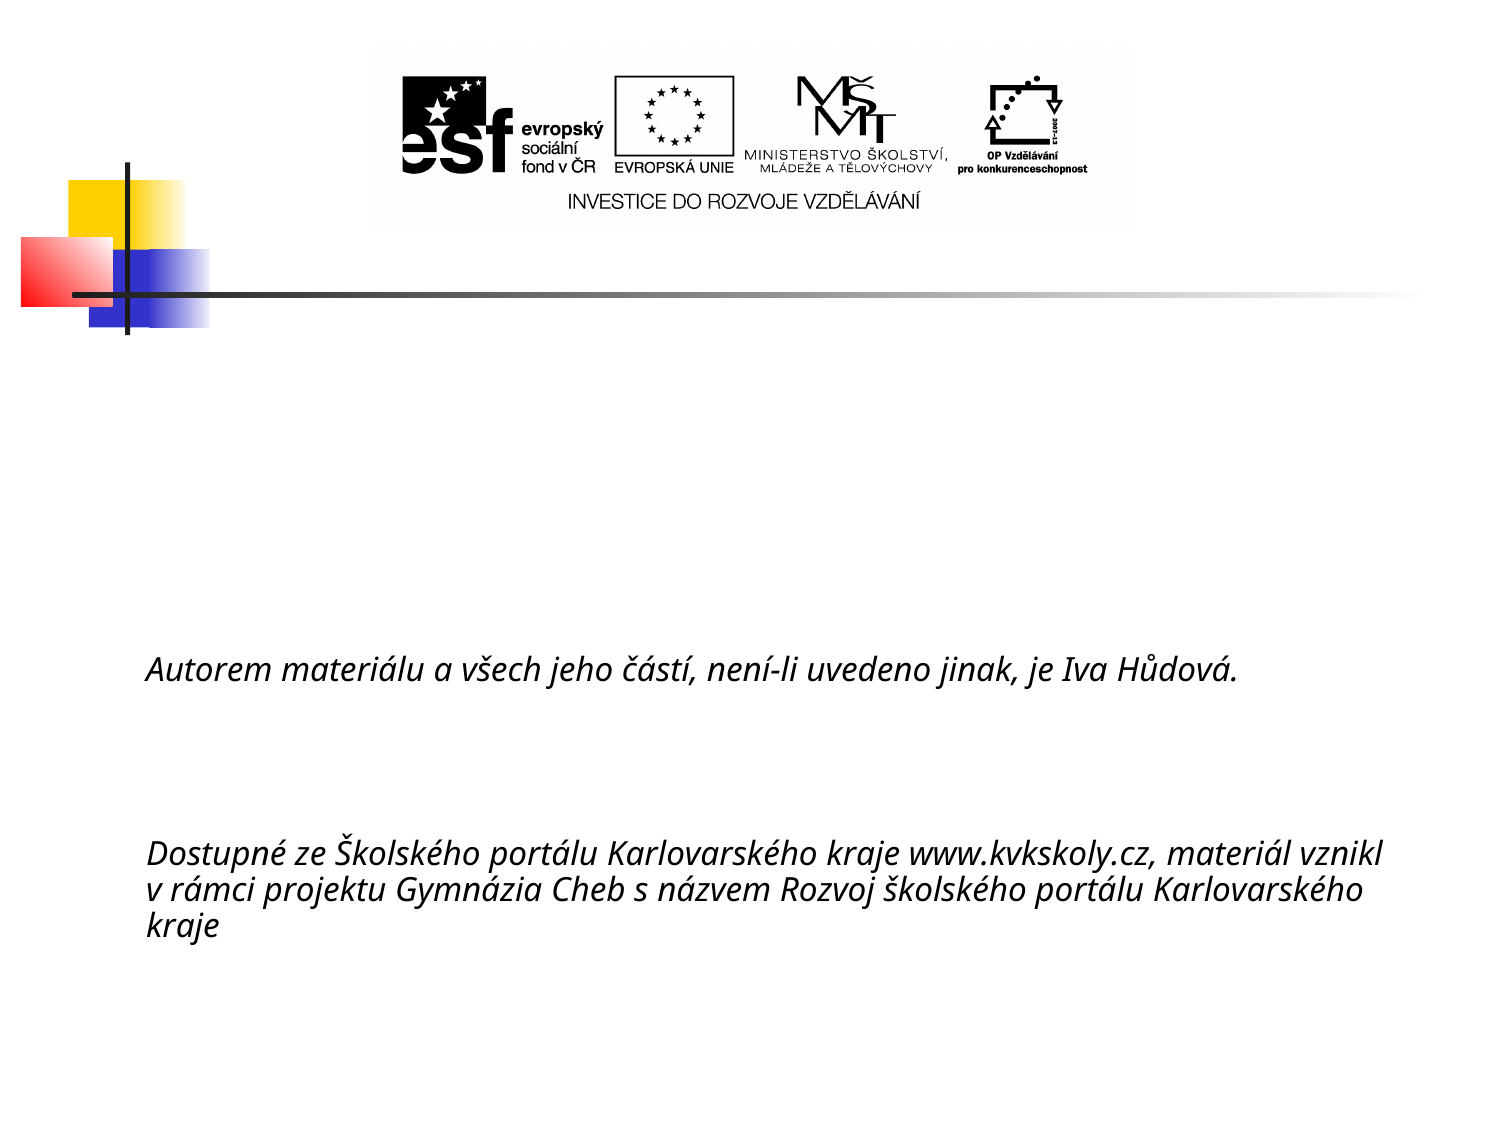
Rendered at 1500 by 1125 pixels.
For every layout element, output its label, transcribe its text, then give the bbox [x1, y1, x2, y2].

picture [366, 45, 1134, 233]
list Autorem materiálu a všech jeho částí, není-li uvedeno jinak, je Iva Hůdová. Dostupné ze Školského portálu Karlovarského kraje www.kvkskoly.cz, materiál vznikl v rámci projektu Gymnázia Cheb s názvem Rozvoj školského portálu Karlovarského kraje [75, 262, 1426, 1006]
